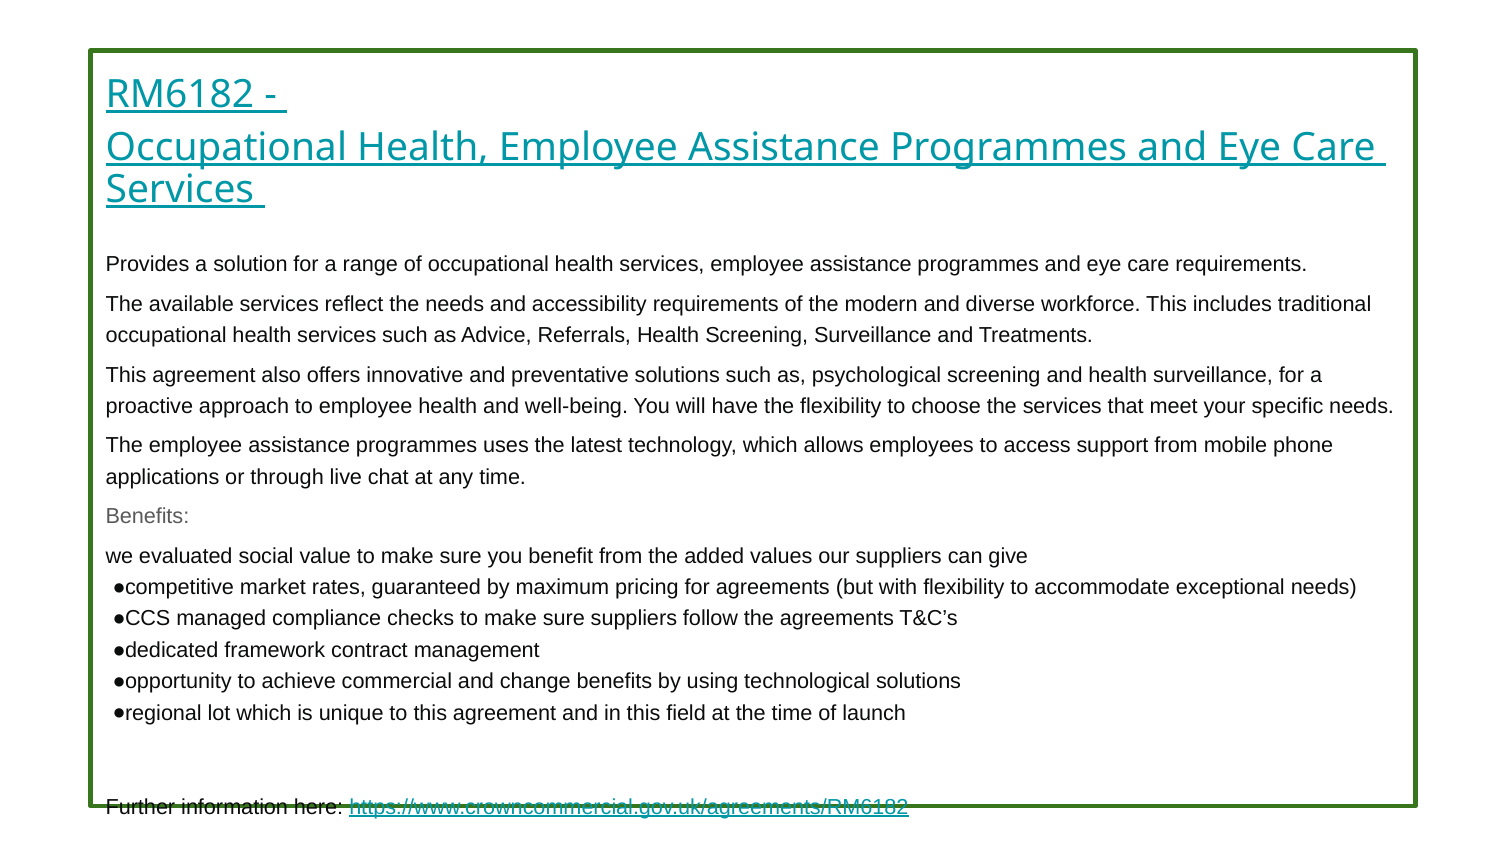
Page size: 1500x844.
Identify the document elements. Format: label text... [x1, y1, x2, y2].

text_box RM6182 - Occupational Health, Employee Assistance Programmes and Eye Care Services Provides a solution for a range of occupational health services, employee assistance programmes and eye care requirements. The available services reflect the needs and accessibility requirements of the modern and diverse workforce. This includes traditional occupational health services such as Advice, Referrals, Health Screening, Surveillance and Treatments. This agreement also offers innovative and preventative solutions such as, psychological screening and health surveillance, for a proactive approach to employee health and well-being. You will have the flexibility to choose the services that meet your specific needs. The employee assistance programmes uses the latest technology, which allows employees to access support from mobile phone applications or through live chat at any time. Benefits: we evaluated social value to make sure you benefit from the added values our suppliers can give competitive market rates, guaranteed by maximum pricing for agreements (but with flexibility to accommodate exceptional needs) CCS managed compliance checks to make sure suppliers follow the agreements T&C’s dedicated framework contract management opportunity to achieve commercial and change benefits by using technological solutions regional lot which is unique to this agreement and in this field at the time of launch Further information here: https://www.crowncommercial.gov.uk/agreements/RM6182 [90, 50, 1416, 806]
